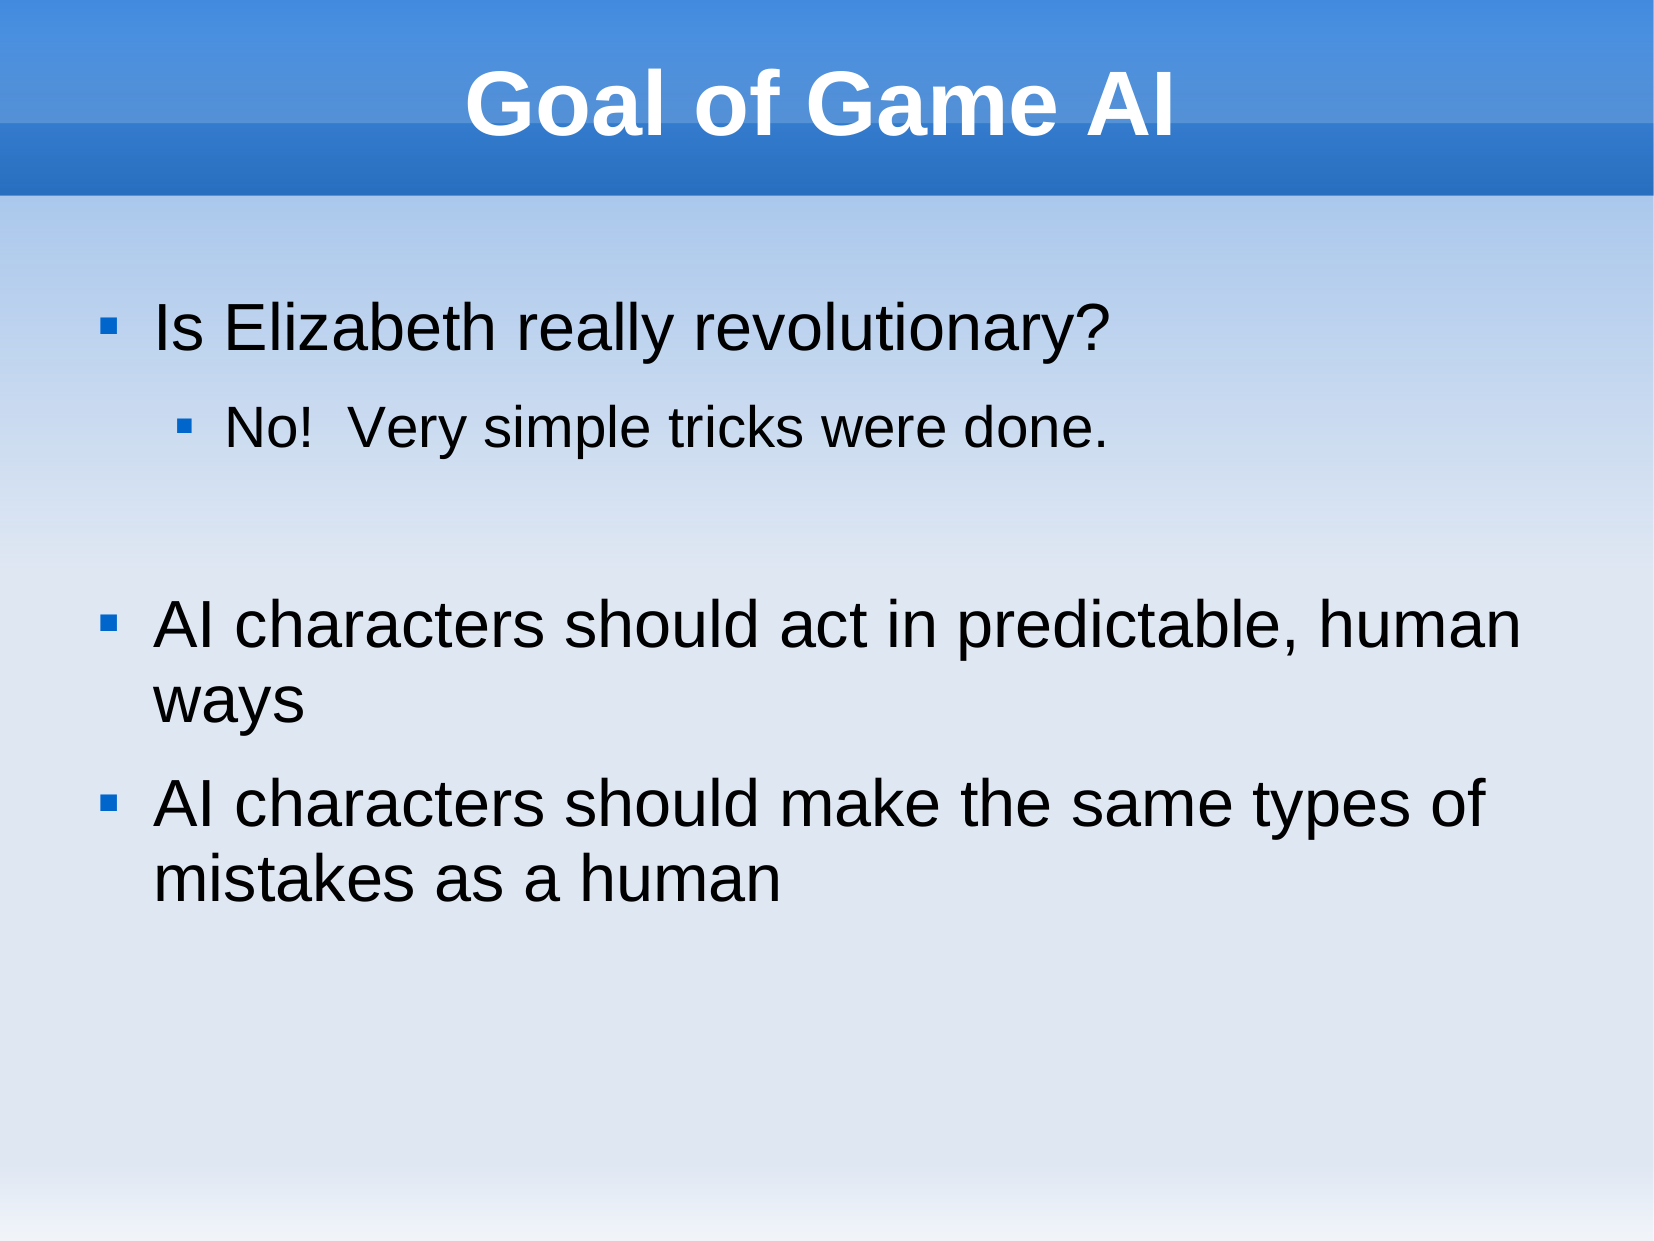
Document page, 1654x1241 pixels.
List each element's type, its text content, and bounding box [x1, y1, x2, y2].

picture [0, 0, 1654, 1241]
list Is Elizabeth really revolutionary? No! Very simple tricks were done. AI characters should act in predictable, human ways AI characters should make the same types of mistakes as a human [82, 290, 1571, 1109]
title Goal of Game AI [76, 0, 1565, 208]
